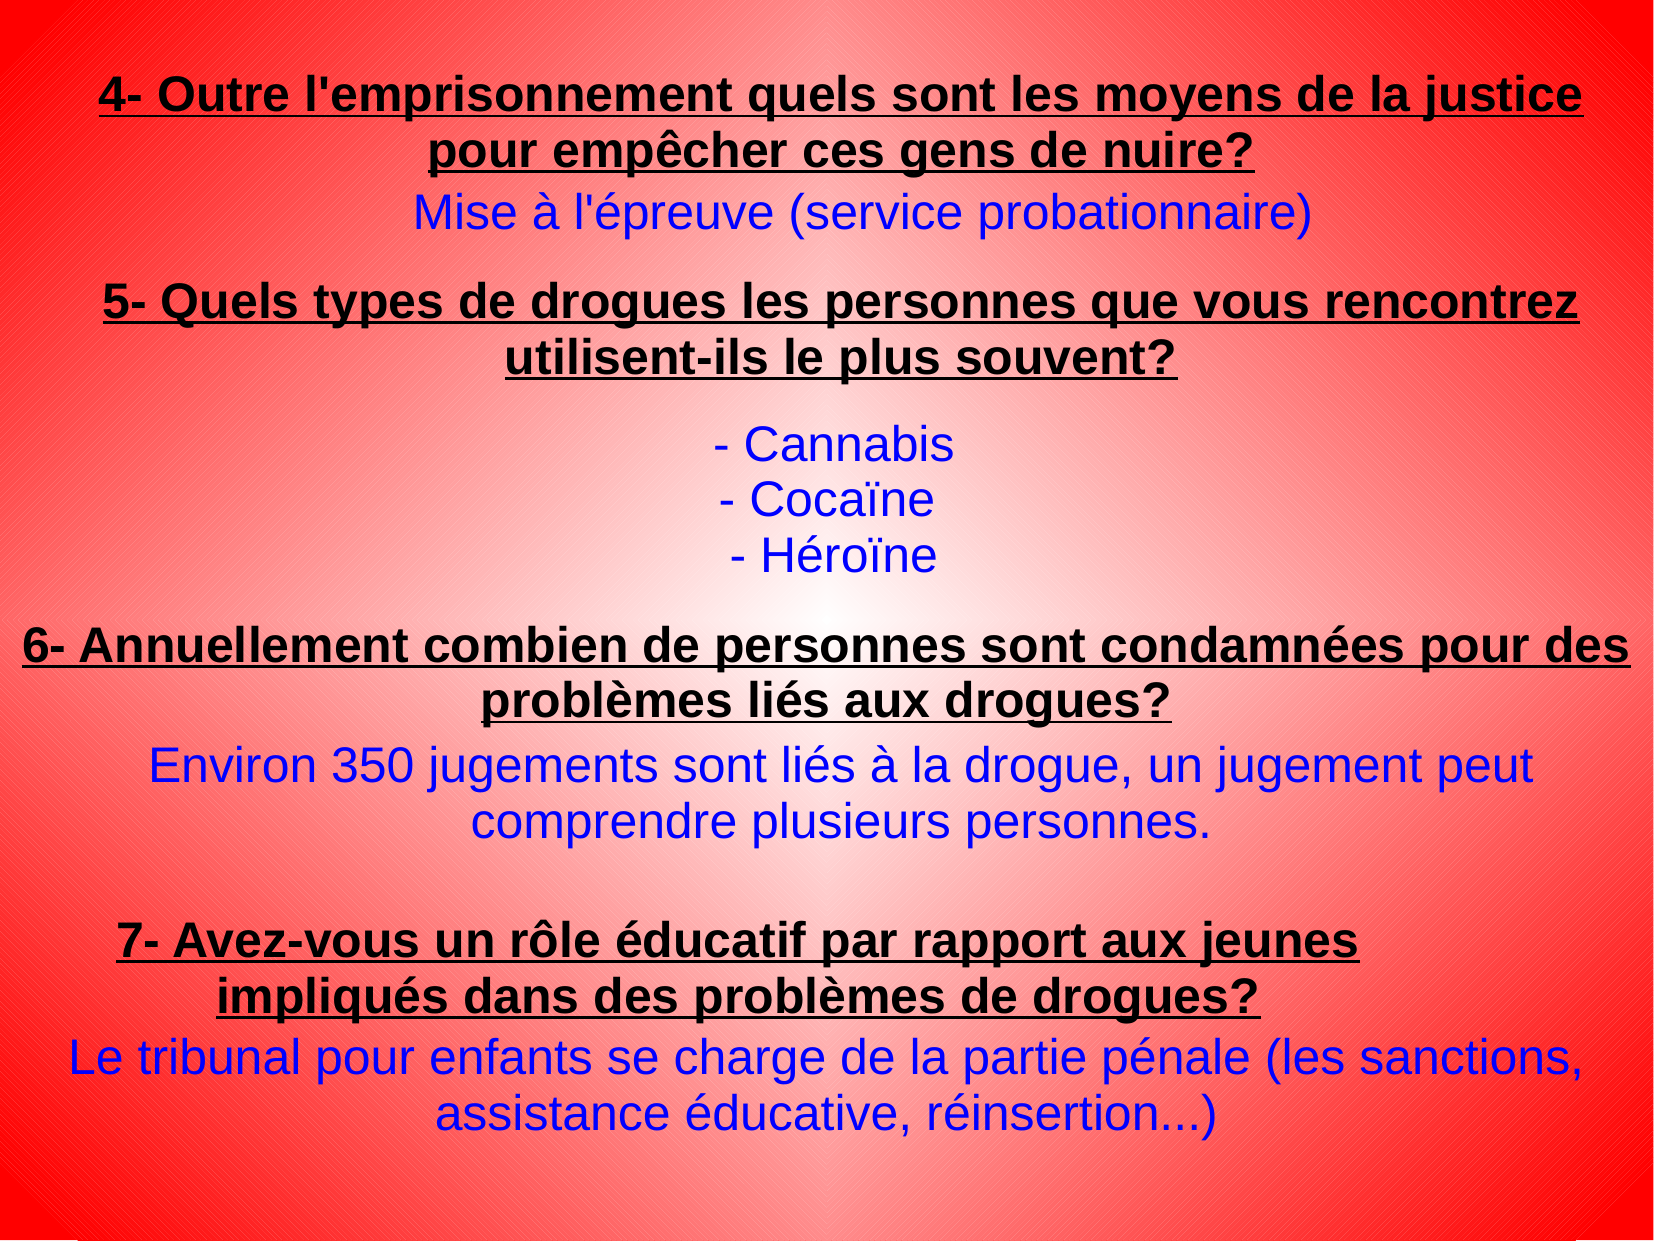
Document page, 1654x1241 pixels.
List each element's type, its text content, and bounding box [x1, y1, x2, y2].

text_box Environ 350 jugements sont liés à la drogue, un jugement peut comprendre plusieurs personnes. [29, 729, 1654, 857]
text_box 7- Avez-vous un rôle éducatif par rapport aux jeunes impliqués dans des problèmes de drogues? [29, 904, 1447, 1022]
text_box Mise à l'épreuve (service probationnaire) [58, 177, 1654, 248]
text_box Le tribunal pour enfants se charge de la partie pénale (les sanctions, assistance éducative, réinsertion...) [0, 1022, 1654, 1149]
text_box - Cannabis - Cocaïne - Héroïne [0, 408, 1654, 591]
text_box 6- Annuellement combien de personnes sont condamnées pour des problèmes liés aux drogues? [0, 609, 1654, 739]
text_box 4- Outre l'emprisonnement quels sont les moyens de la justice pour empêcher ces gens de nuire? [29, 59, 1654, 188]
text_box 5- Quels types de drogues les personnes que vous rencontrez utilisent-ils le plus souvent? [29, 265, 1654, 395]
